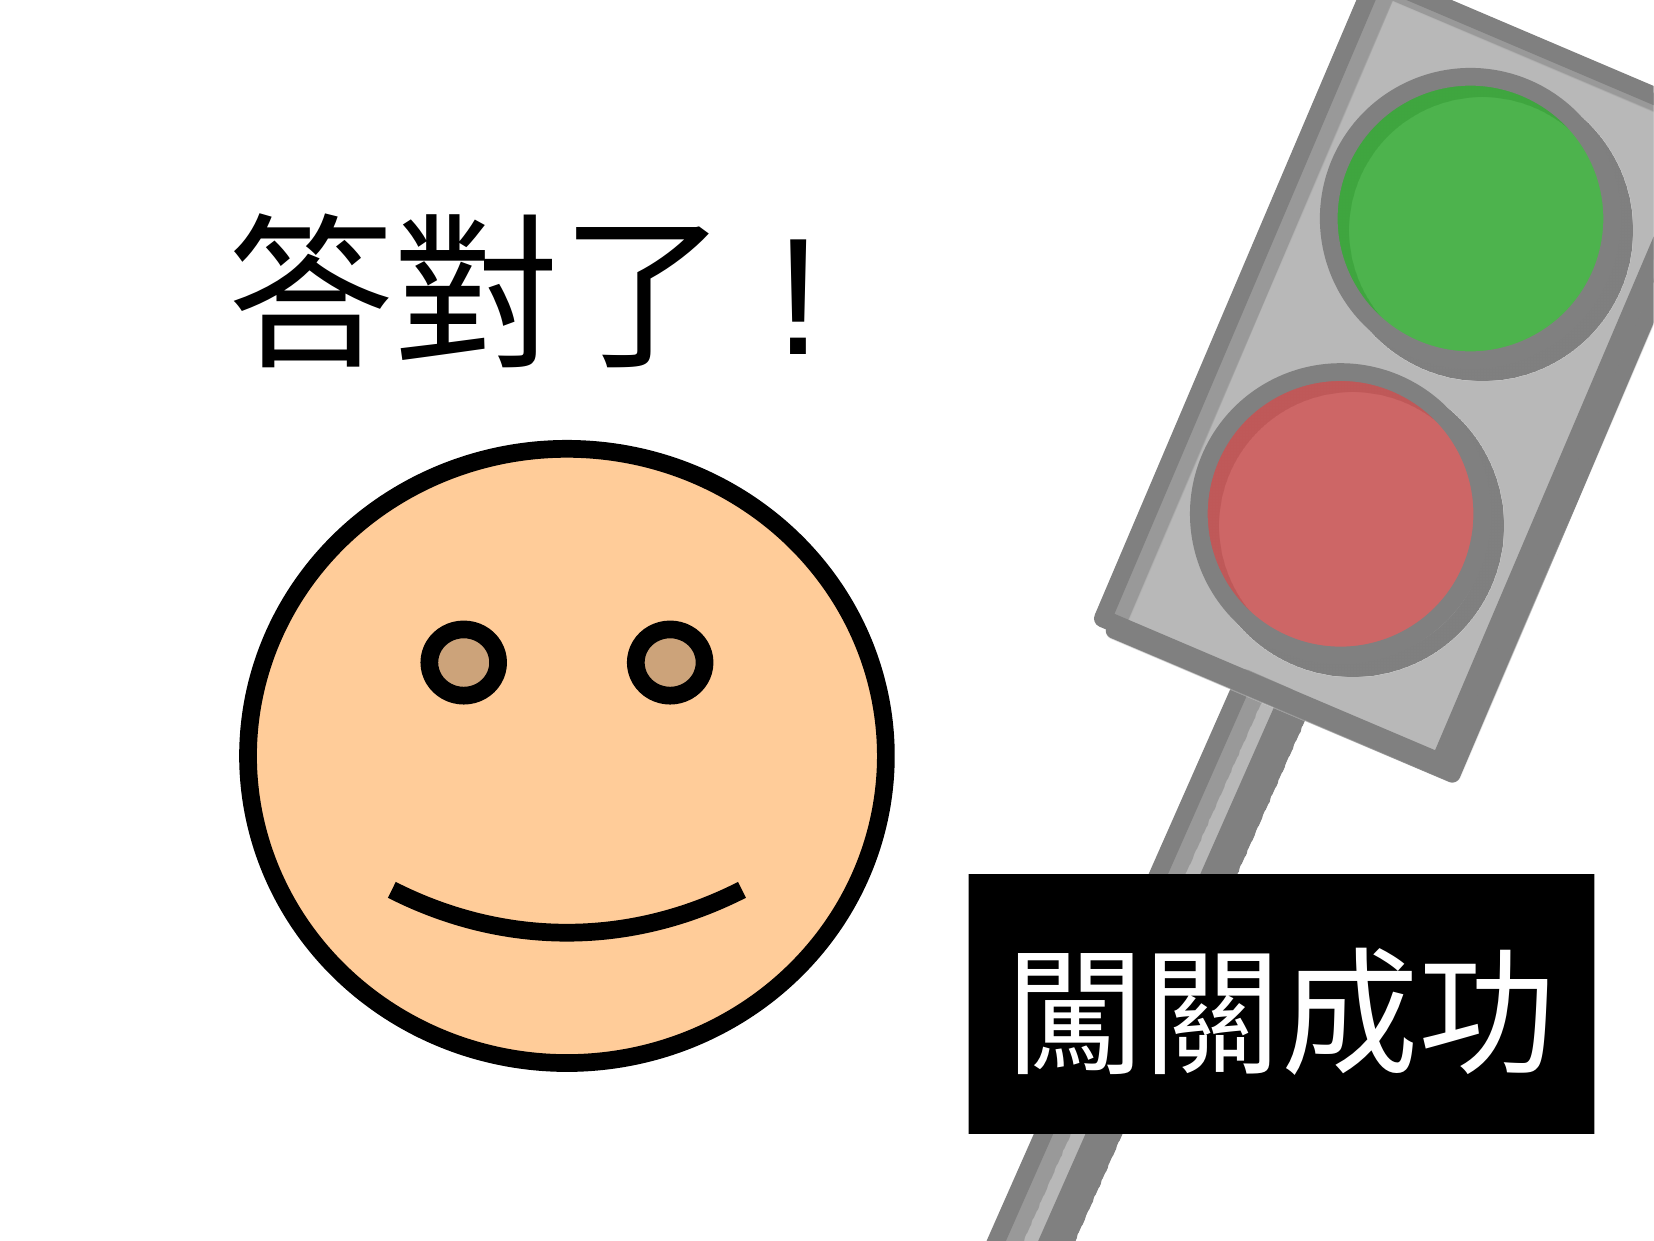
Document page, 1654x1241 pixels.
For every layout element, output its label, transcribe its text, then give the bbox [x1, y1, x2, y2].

text_box 闖關成功 [968, 874, 1595, 1134]
text_box [248, 448, 886, 1064]
text_box 答對了! [212, 153, 1217, 389]
